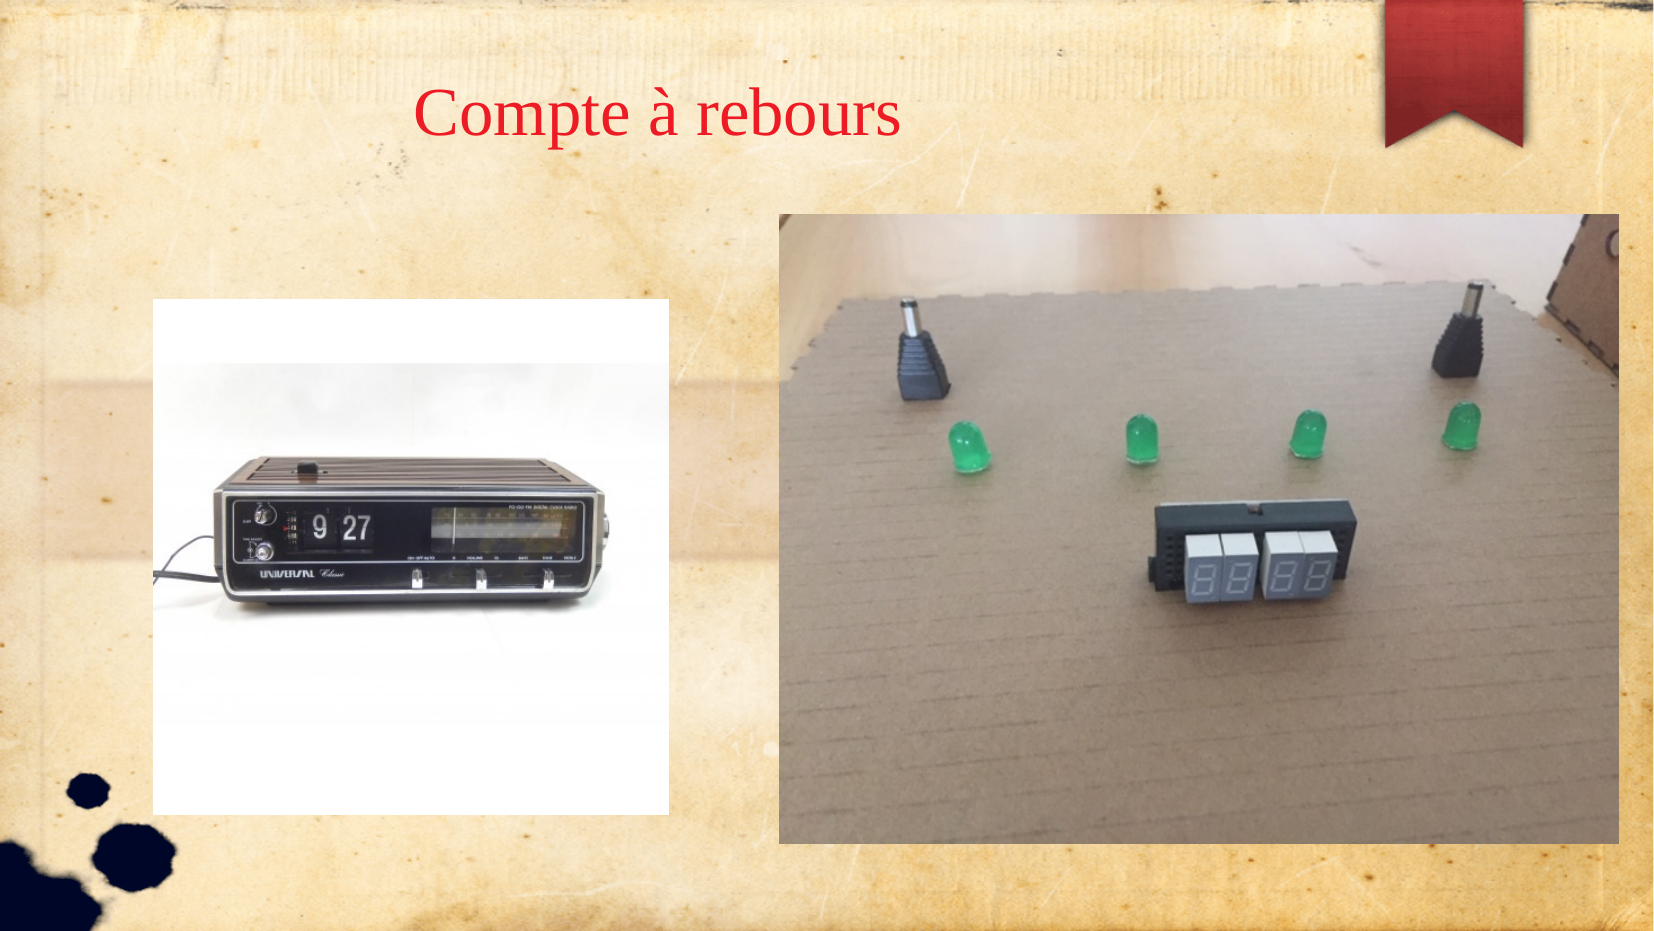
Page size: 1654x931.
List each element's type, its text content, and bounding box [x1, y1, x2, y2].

title Compte à rebours [82, 35, 1235, 189]
picture [0, 0, 1654, 931]
